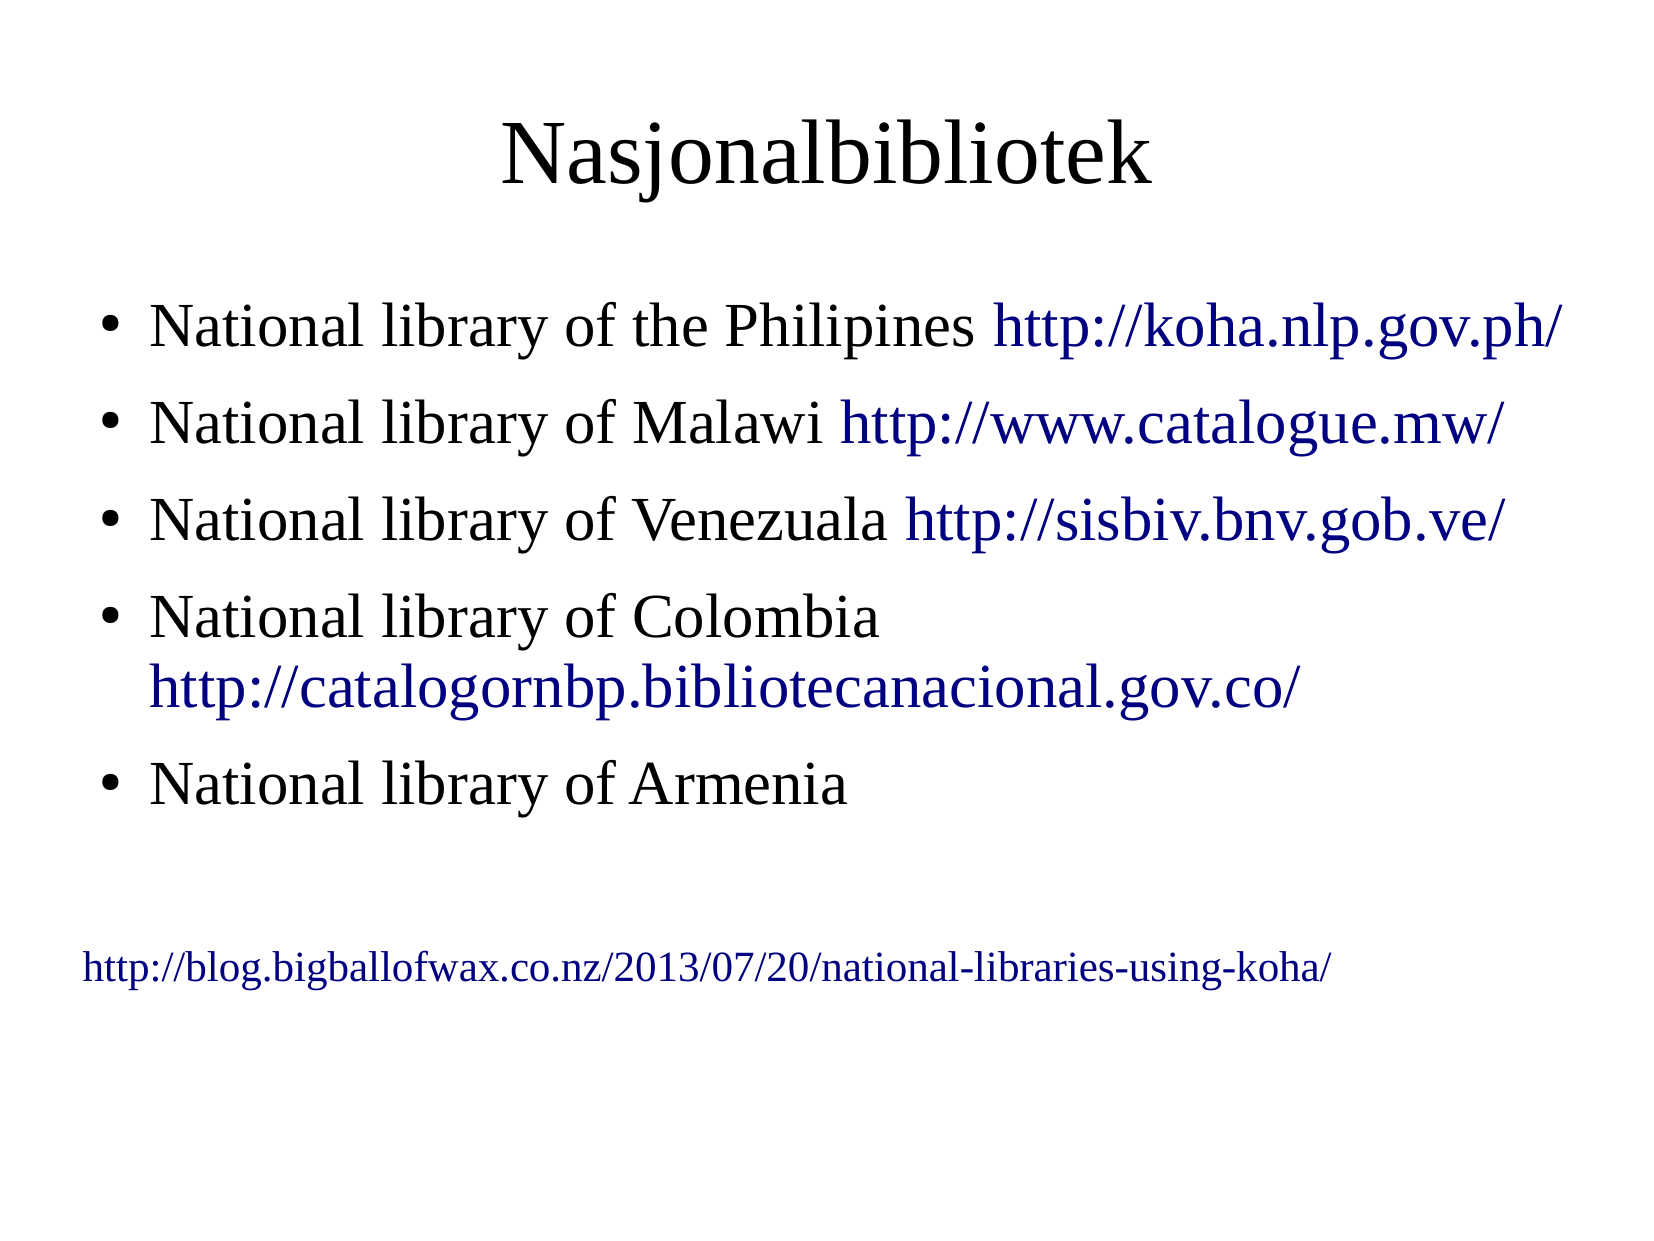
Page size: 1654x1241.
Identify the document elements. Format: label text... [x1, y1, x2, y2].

list National library of the Philipines http://koha.nlp.gov.ph/ National library of Malawi http://www.catalogue.mw/ National library of Venezuala http://sisbiv.bnv.gob.ve/ National library of Colombia http://catalogornbp.bibliotecanacional.gov.co/ National library of Armenia http://blog.bigballofwax.co.nz/2013/07/20/national-libraries-using-koha/ [82, 290, 1571, 1010]
title Nasjonalbibliotek [82, 49, 1571, 257]
